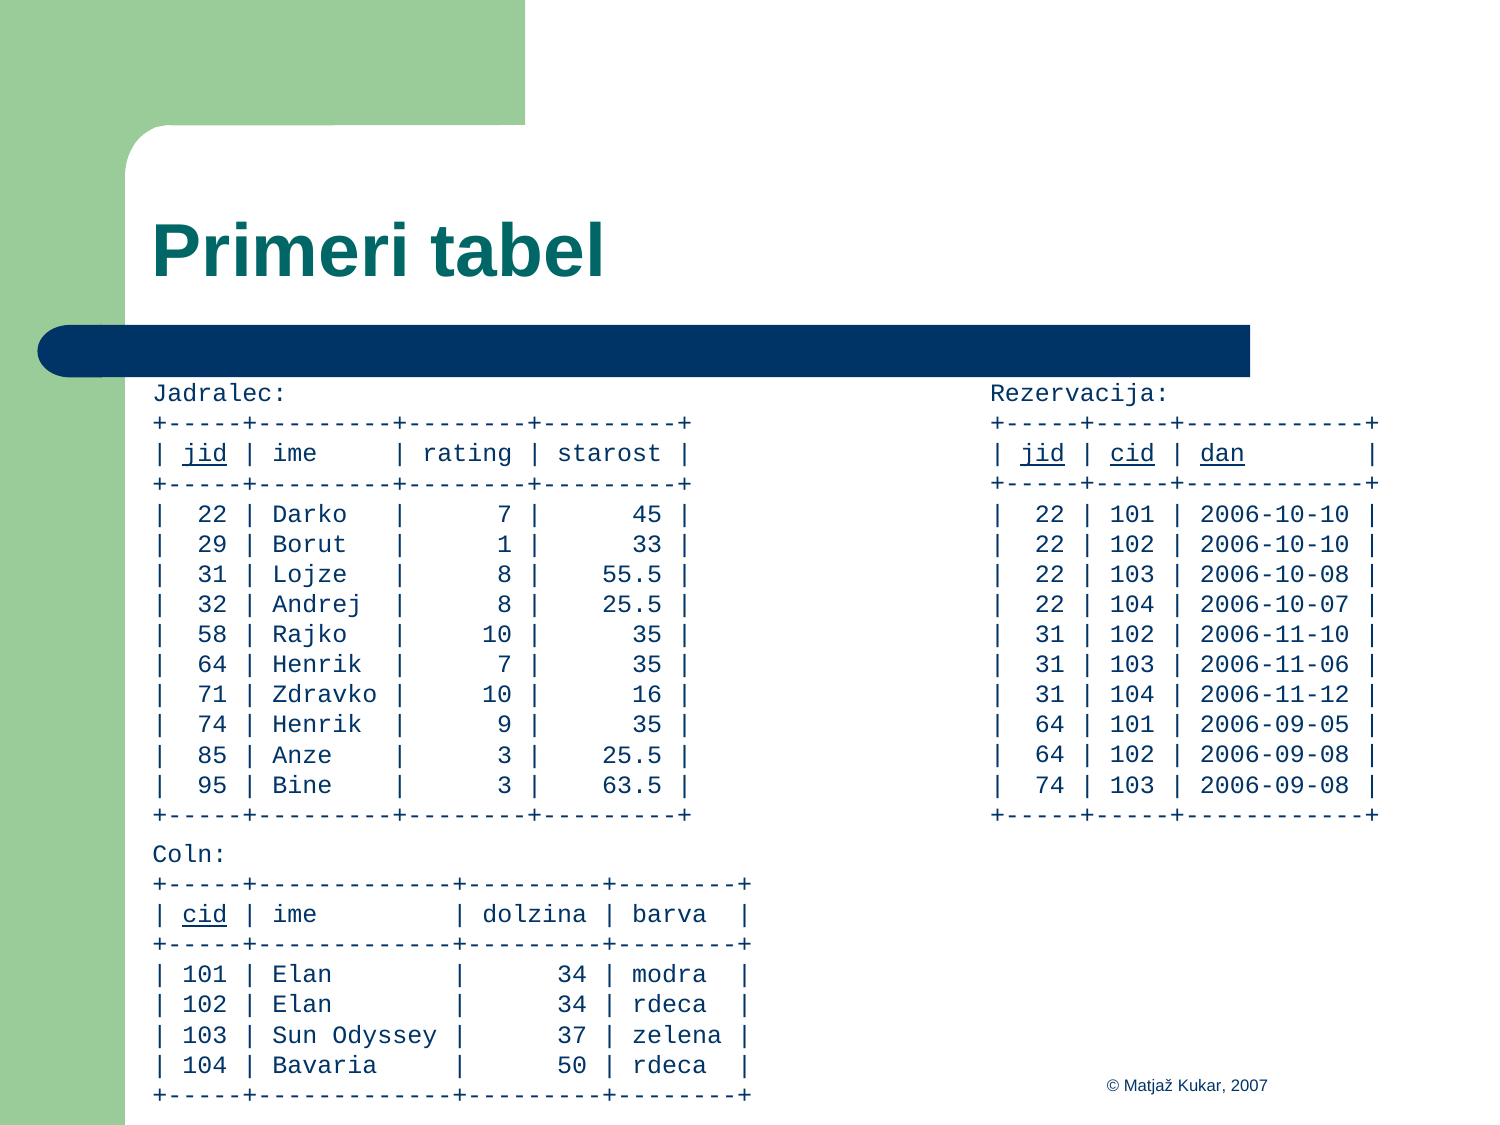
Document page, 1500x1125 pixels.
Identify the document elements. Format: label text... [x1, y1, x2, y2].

list Jadralec: +-----+---------+--------+---------+ | jid | ime | rating | starost | +-----+---------+--------+---------+ | 22 | Darko | 7 | 45 | | 29 | Borut | 1 | 33 | | 31 | Lojze | 8 | 55.5 | | 32 | Andrej | 8 | 25.5 | | 58 | Rajko | 10 | 35 | | 64 | Henrik | 7 | 35 | | 71 | Zdravko | 10 | 16 | | 74 | Henrik | 9 | 35 | | 85 | Anze | 3 | 25.5 | | 95 | Bine | 3 | 63.5 | +-----+---------+--------+---------+ Coln: +-----+-------------+---------+--------+ | cid | ime | dolzina | barva | +-----+-------------+---------+--------+ | 101 | Elan | 34 | modra | | 102 | Elan | 34 | rdeca | | 103 | Sun Odyssey | 37 | zelena | | 104 | Bavaria | 50 | rdeca | +-----+-------------+---------+--------+ [137, 375, 963, 1116]
list Rezervacija: +-----+-----+------------+ | jid | cid | dan | +-----+-----+------------+ | 22 | 101 | 2006-10-10 | | 22 | 102 | 2006-10-10 | | 22 | 103 | 2006-10-08 | | 22 | 104 | 2006-10-07 | | 31 | 102 | 2006-11-10 | | 31 | 103 | 2006-11-06 | | 31 | 104 | 2006-11-12 | | 64 | 101 | 2006-09-05 | | 64 | 102 | 2006-09-08 | | 74 | 103 | 2006-09-08 | +-----+-----+------------+ [975, 374, 1400, 986]
text_box © Matjaž Kukar, 2007 [963, 1025, 1426, 1103]
title Primeri tabel [136, 136, 1414, 301]
